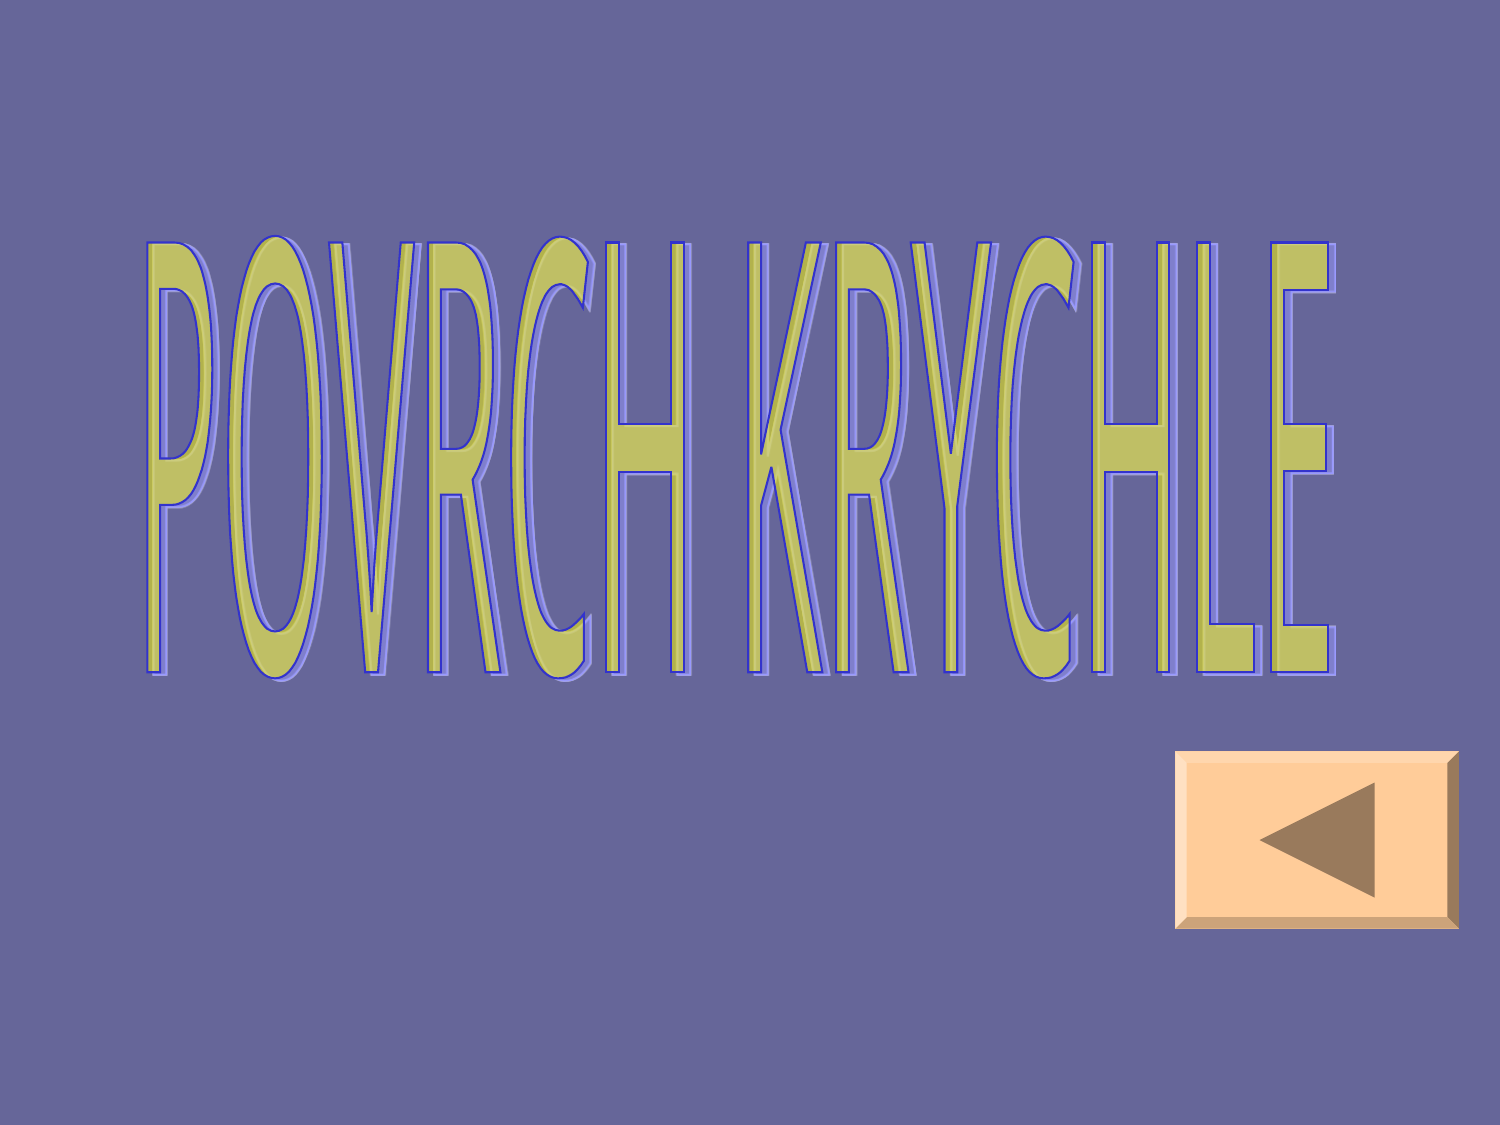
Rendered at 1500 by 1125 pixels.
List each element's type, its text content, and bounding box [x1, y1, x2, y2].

text_box POVRCH KRYCHLE [910, 242, 992, 673]
text_box POVRCH KRYCHLE [836, 242, 909, 673]
text_box POVRCH KRYCHLE [1271, 242, 1329, 673]
text_box POVRCH KRYCHLE [1196, 242, 1255, 673]
text_box POVRCH KRYCHLE [328, 242, 415, 673]
text_box POVRCH KRYCHLE [1091, 242, 1170, 673]
text_box POVRCH KRYCHLE [996, 236, 1074, 679]
text_box POVRCH KRYCHLE [511, 236, 588, 679]
text_box POVRCH KRYCHLE [748, 242, 823, 673]
text_box POVRCH KRYCHLE [606, 242, 684, 673]
text_box [1176, 751, 1459, 929]
text_box POVRCH KRYCHLE [427, 242, 501, 673]
text_box POVRCH KRYCHLE [228, 235, 322, 679]
text_box POVRCH KRYCHLE [147, 242, 213, 673]
